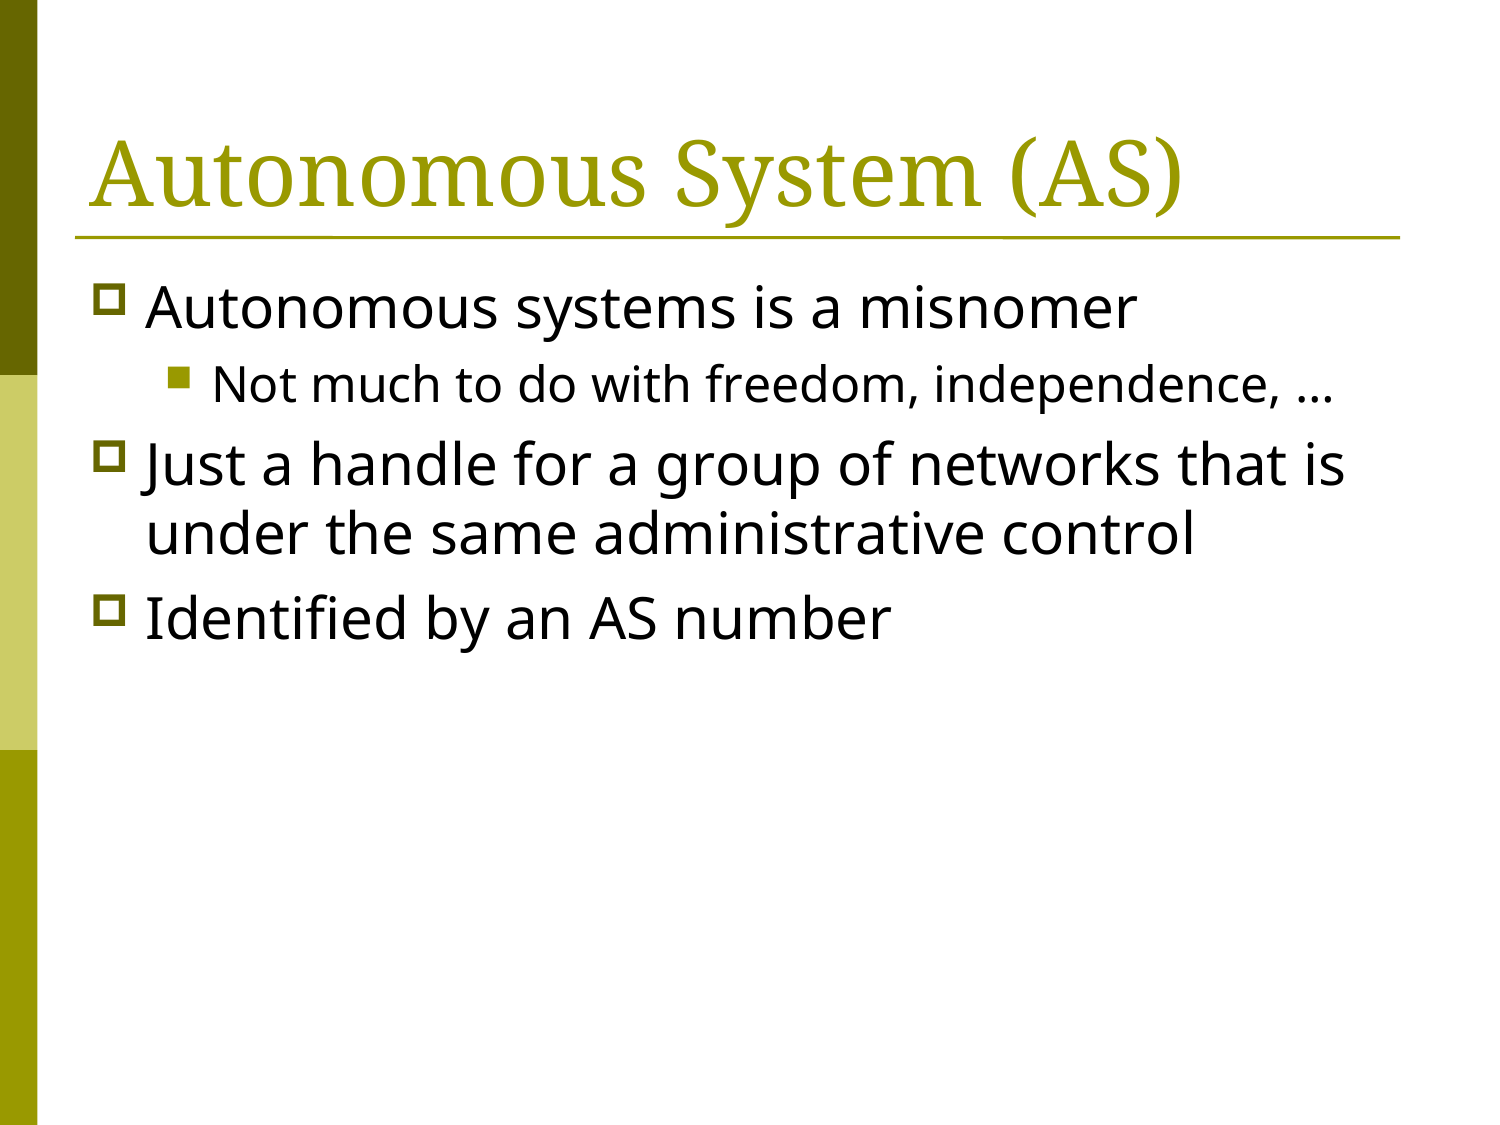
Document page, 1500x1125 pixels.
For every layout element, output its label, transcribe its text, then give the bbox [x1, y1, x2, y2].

list Autonomous systems is a misnomer Not much to do with freedom, independence, … Just a handle for a group of networks that is under the same administrative control Identified by an AS number [75, 262, 1426, 1006]
title Autonomous System (AS) [75, 45, 1426, 233]
